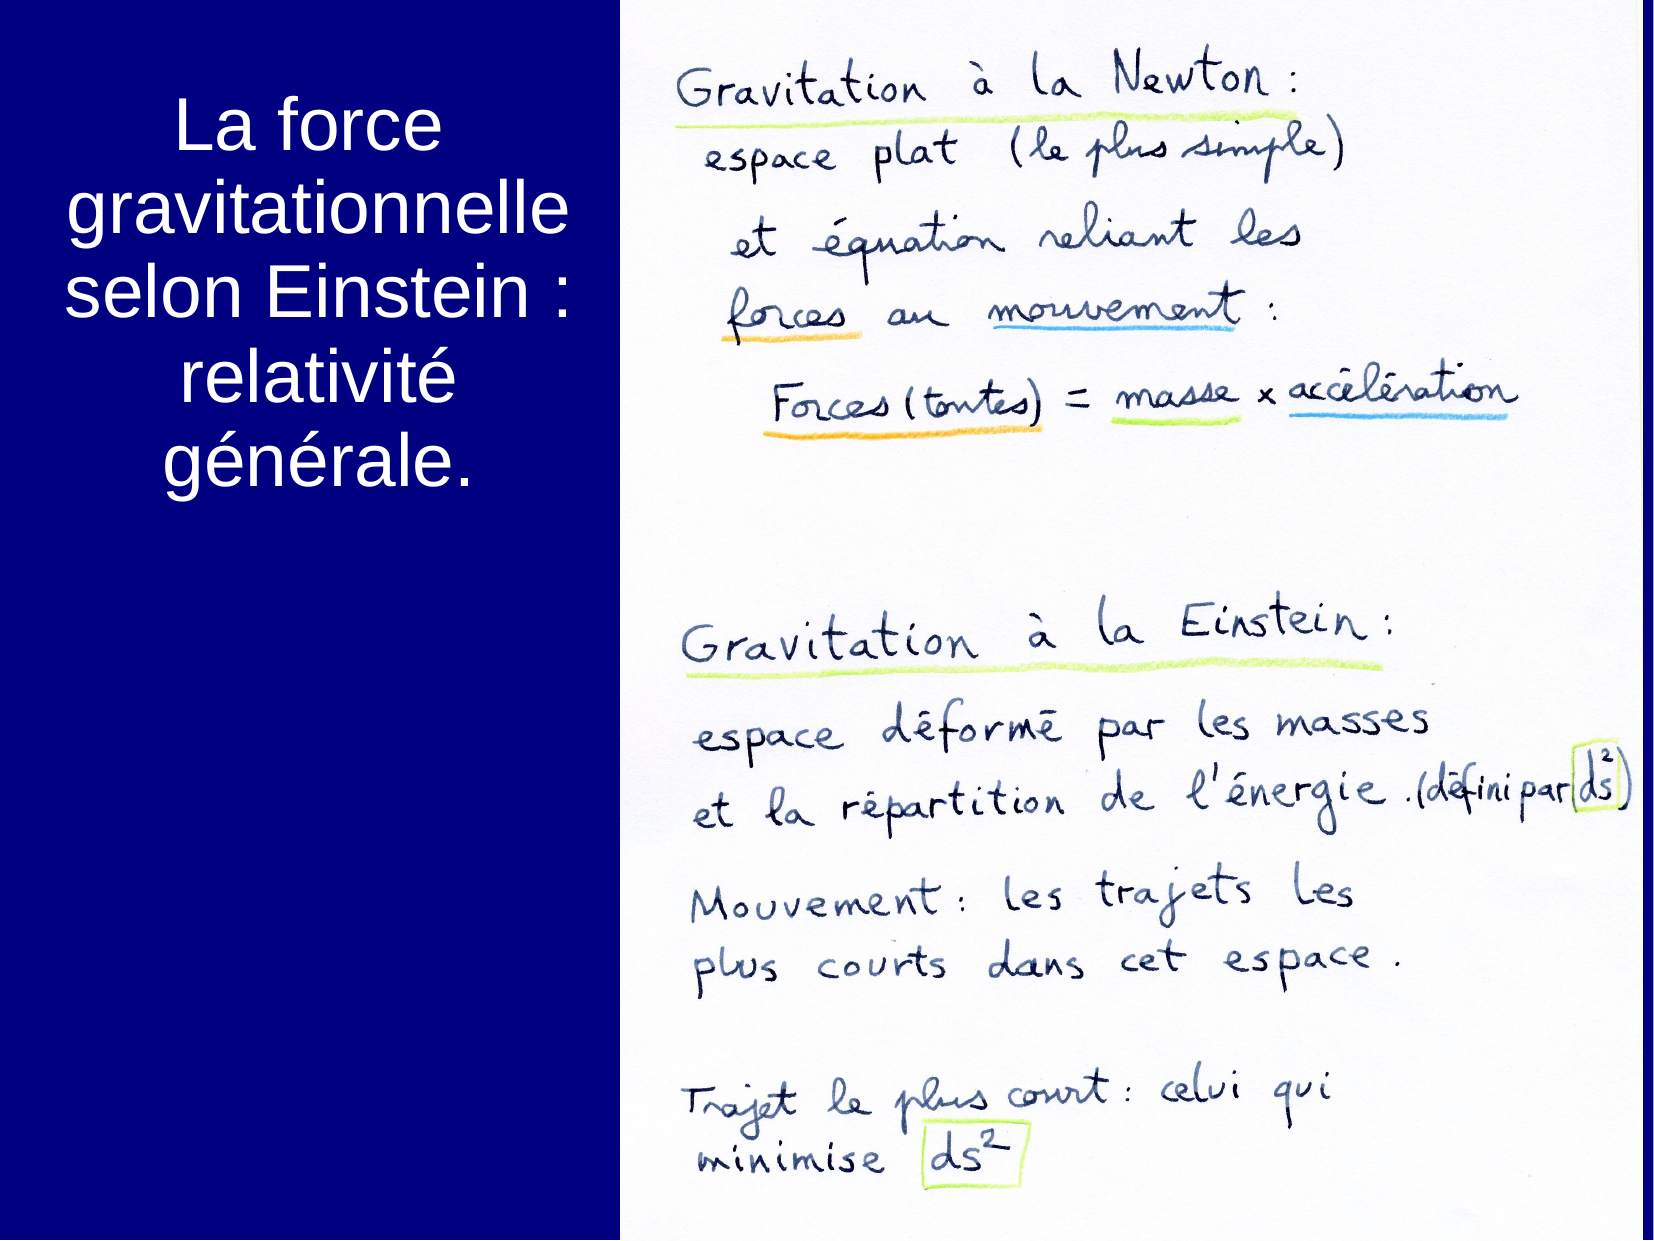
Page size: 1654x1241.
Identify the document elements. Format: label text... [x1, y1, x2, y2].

title La force gravitationnelle selon Einstein : relativité générale. [17, 82, 620, 502]
picture [620, 0, 1643, 1241]
